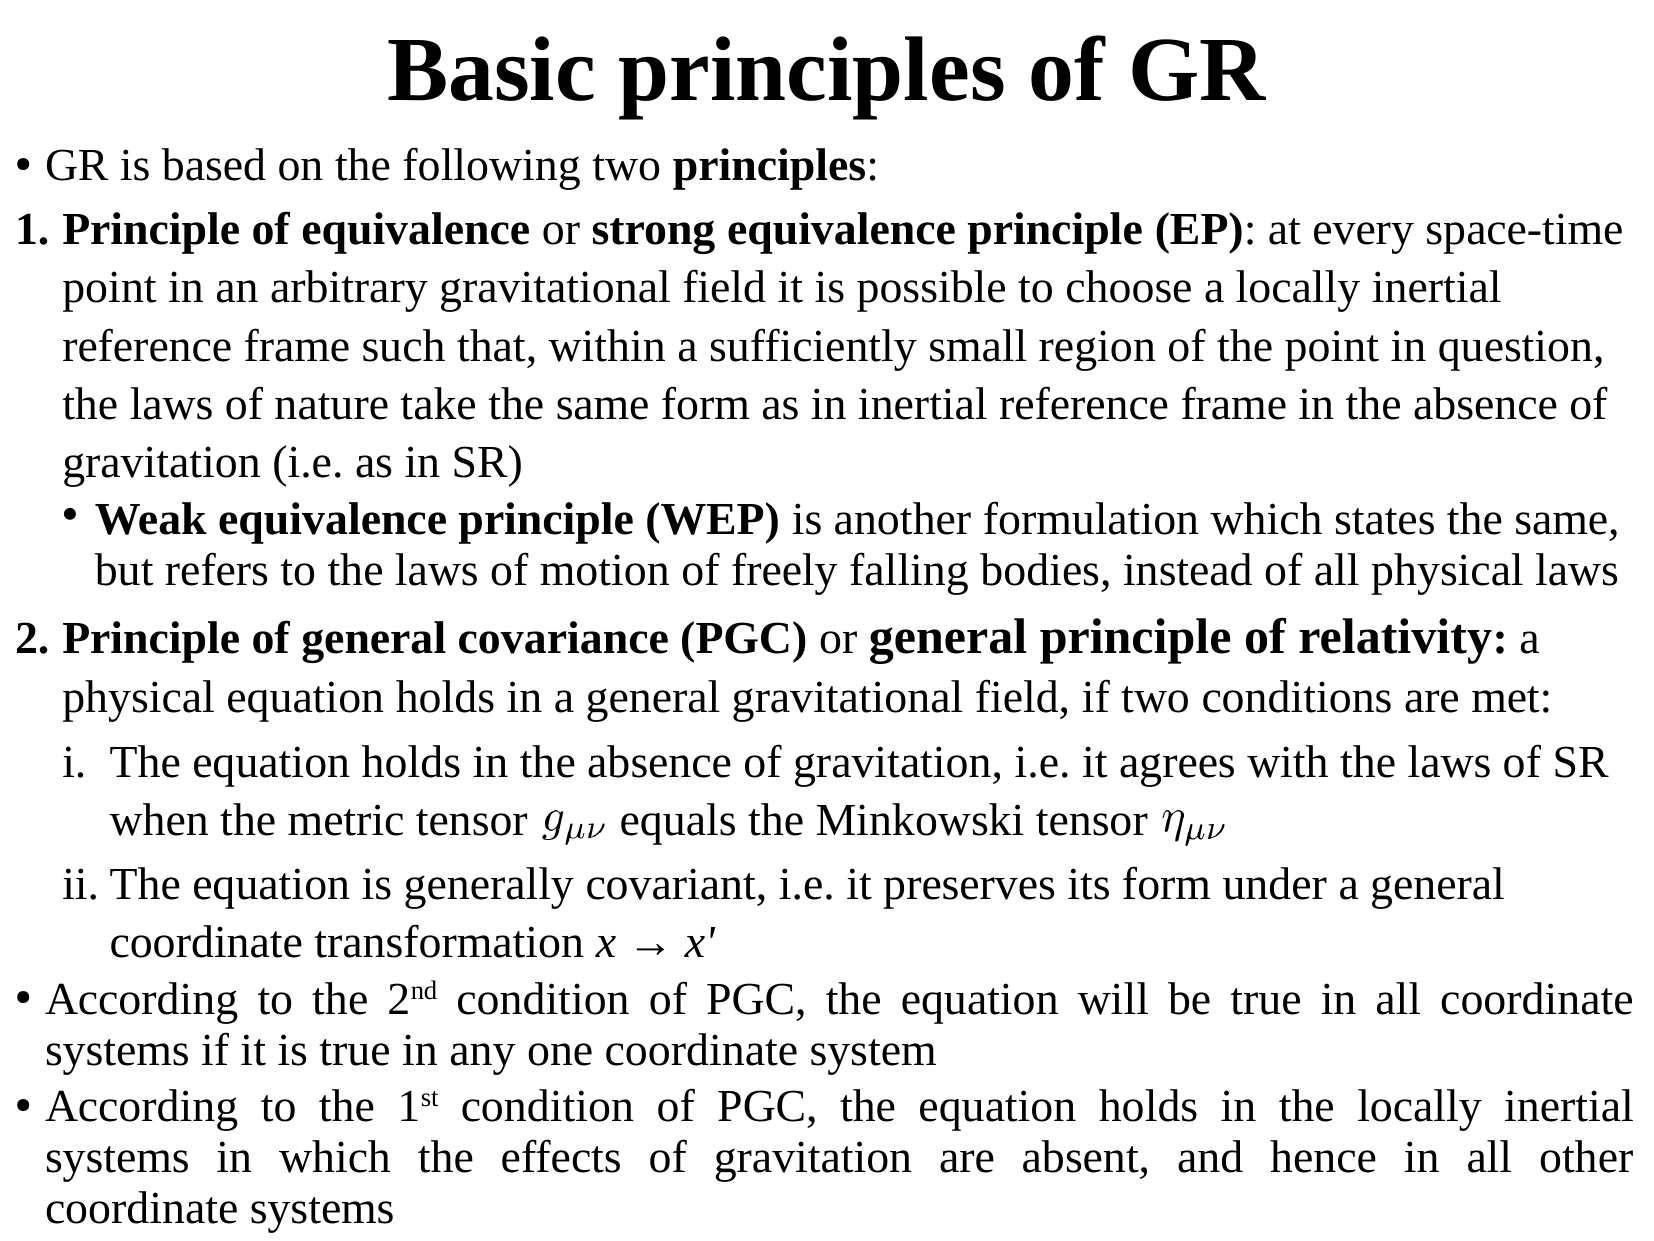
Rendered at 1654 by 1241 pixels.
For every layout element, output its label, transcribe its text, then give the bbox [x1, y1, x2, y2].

title Basic principles of GR [82, 18, 1571, 121]
picture [542, 810, 605, 845]
picture [1162, 810, 1225, 846]
list GR is based on the following two principles: Principle of equivalence or strong equivalence principle (EP): at every space-time point in an arbitrary gravitational field it is possible to choose a locally inertial reference frame such that, within a sufficiently small region of the point in question, the laws of nature take the same form as in inertial reference frame in the absence of gravitation (i.e. as in SR) Weak equivalence principle (WEP) is another formulation which states the same, but refers to the laws of motion of freely falling bodies, instead of all physical laws Principle of general covariance (PGC) or general principle of relativity: a physical equation holds in a general gravitational field, if two conditions are met: The equation holds in the absence of gravitation, i.e. it agrees with the laws of SR when the metric tensor equals the Minkowski tensor The equation is generally covariant, i.e. it preserves its form under a general coordinate transformation x → x' According to the 2nd condition of PGC, the equation will be true in all coordinate systems if it is true in any one coordinate system According to the 1st condition of PGC, the equation holds in the locally inertial systems in which the effects of gravitation are absent, and hence in all other coordinate systems [15, 132, 1636, 1234]
